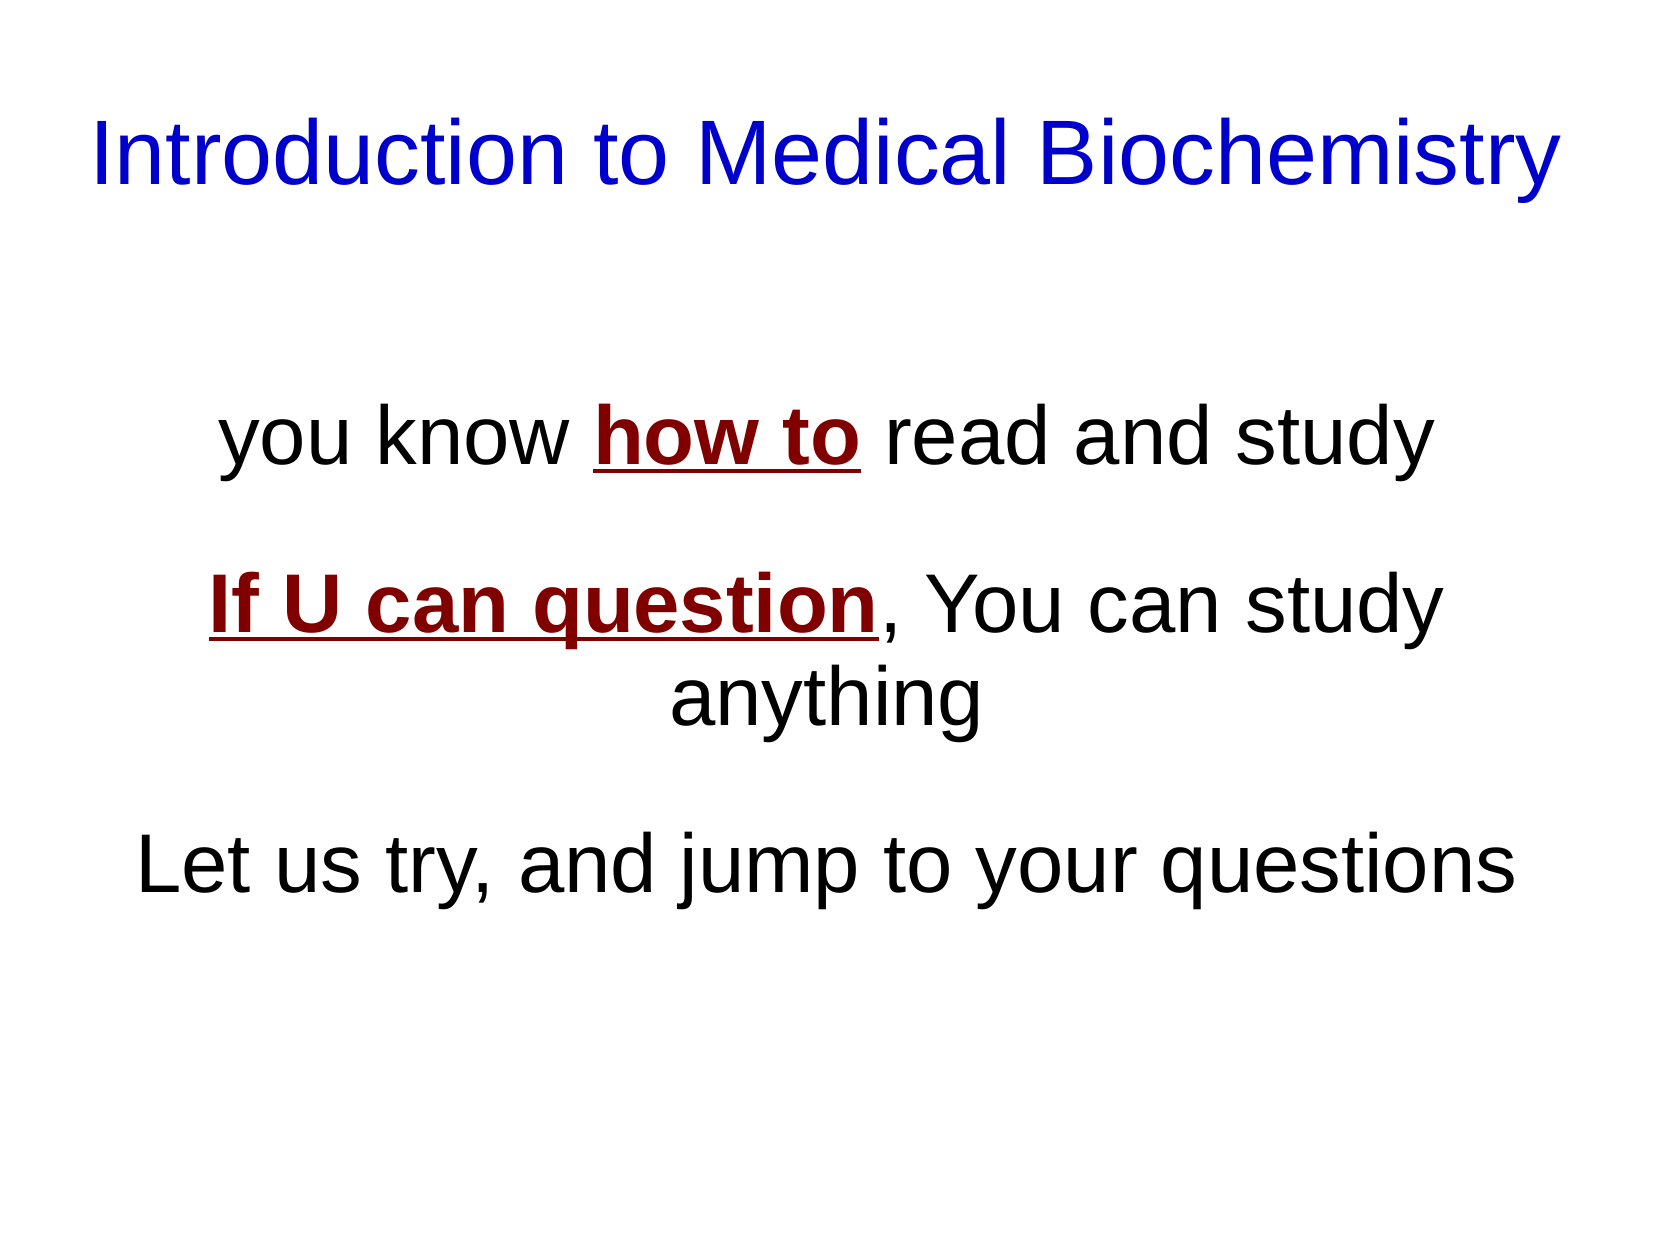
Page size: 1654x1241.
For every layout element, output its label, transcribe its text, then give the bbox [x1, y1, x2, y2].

subtitle you know how to read and study If U can question, You can study anything Let us try, and jump to your questions [82, 290, 1571, 1010]
title Introduction to Medical Biochemistry [82, 49, 1571, 257]
